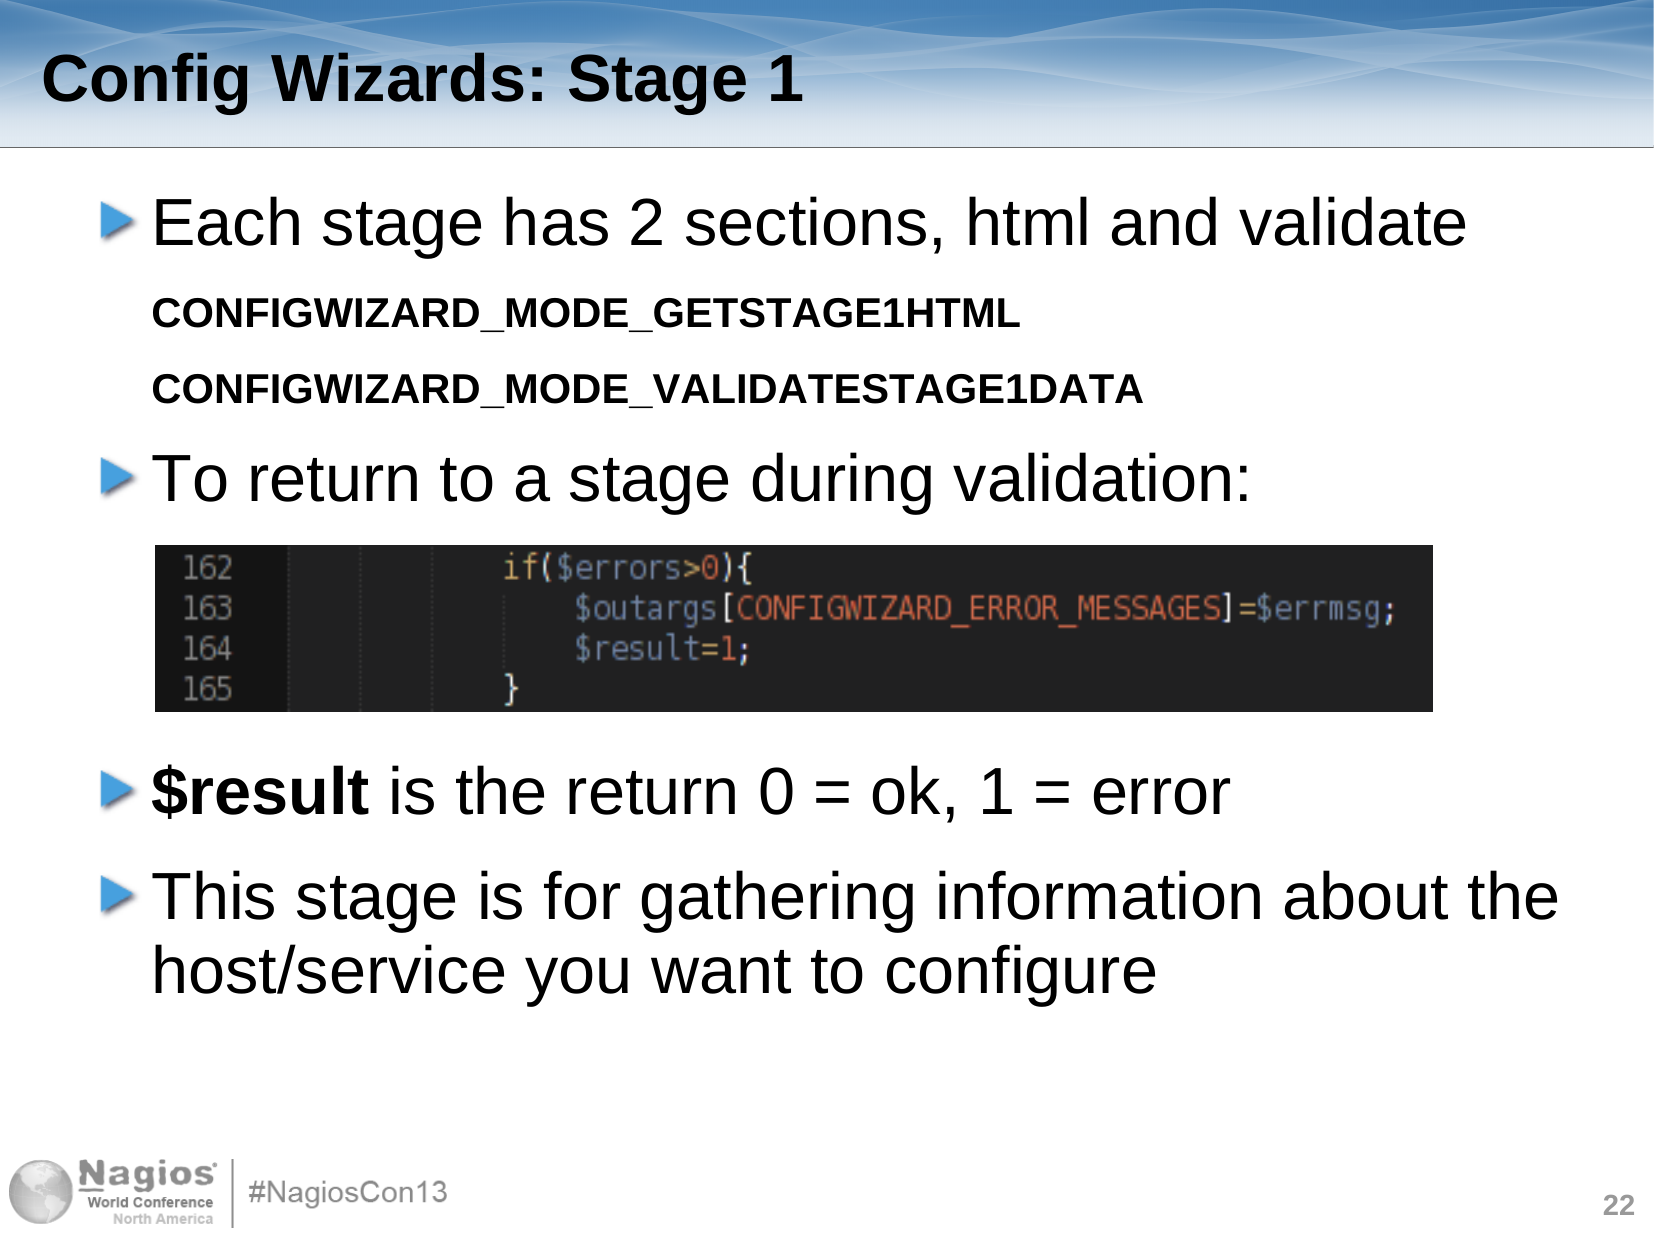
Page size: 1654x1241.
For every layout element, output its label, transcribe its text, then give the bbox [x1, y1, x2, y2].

list Each stage has 2 sections, html and validate CONFIGWIZARD_MODE_GETSTAGE1HTML CONFIGWIZARD_MODE_VALIDATESTAGE1DATA To return to a stage during validation: $result is the return 0 = ok, 1 = error This stage is for gathering information about the host/service you want to configure [80, 185, 1569, 1011]
picture [0, 0, 1654, 147]
picture [155, 545, 1433, 712]
title Config Wizards: Stage 1 [41, 29, 1248, 127]
picture [9, 1159, 453, 1228]
